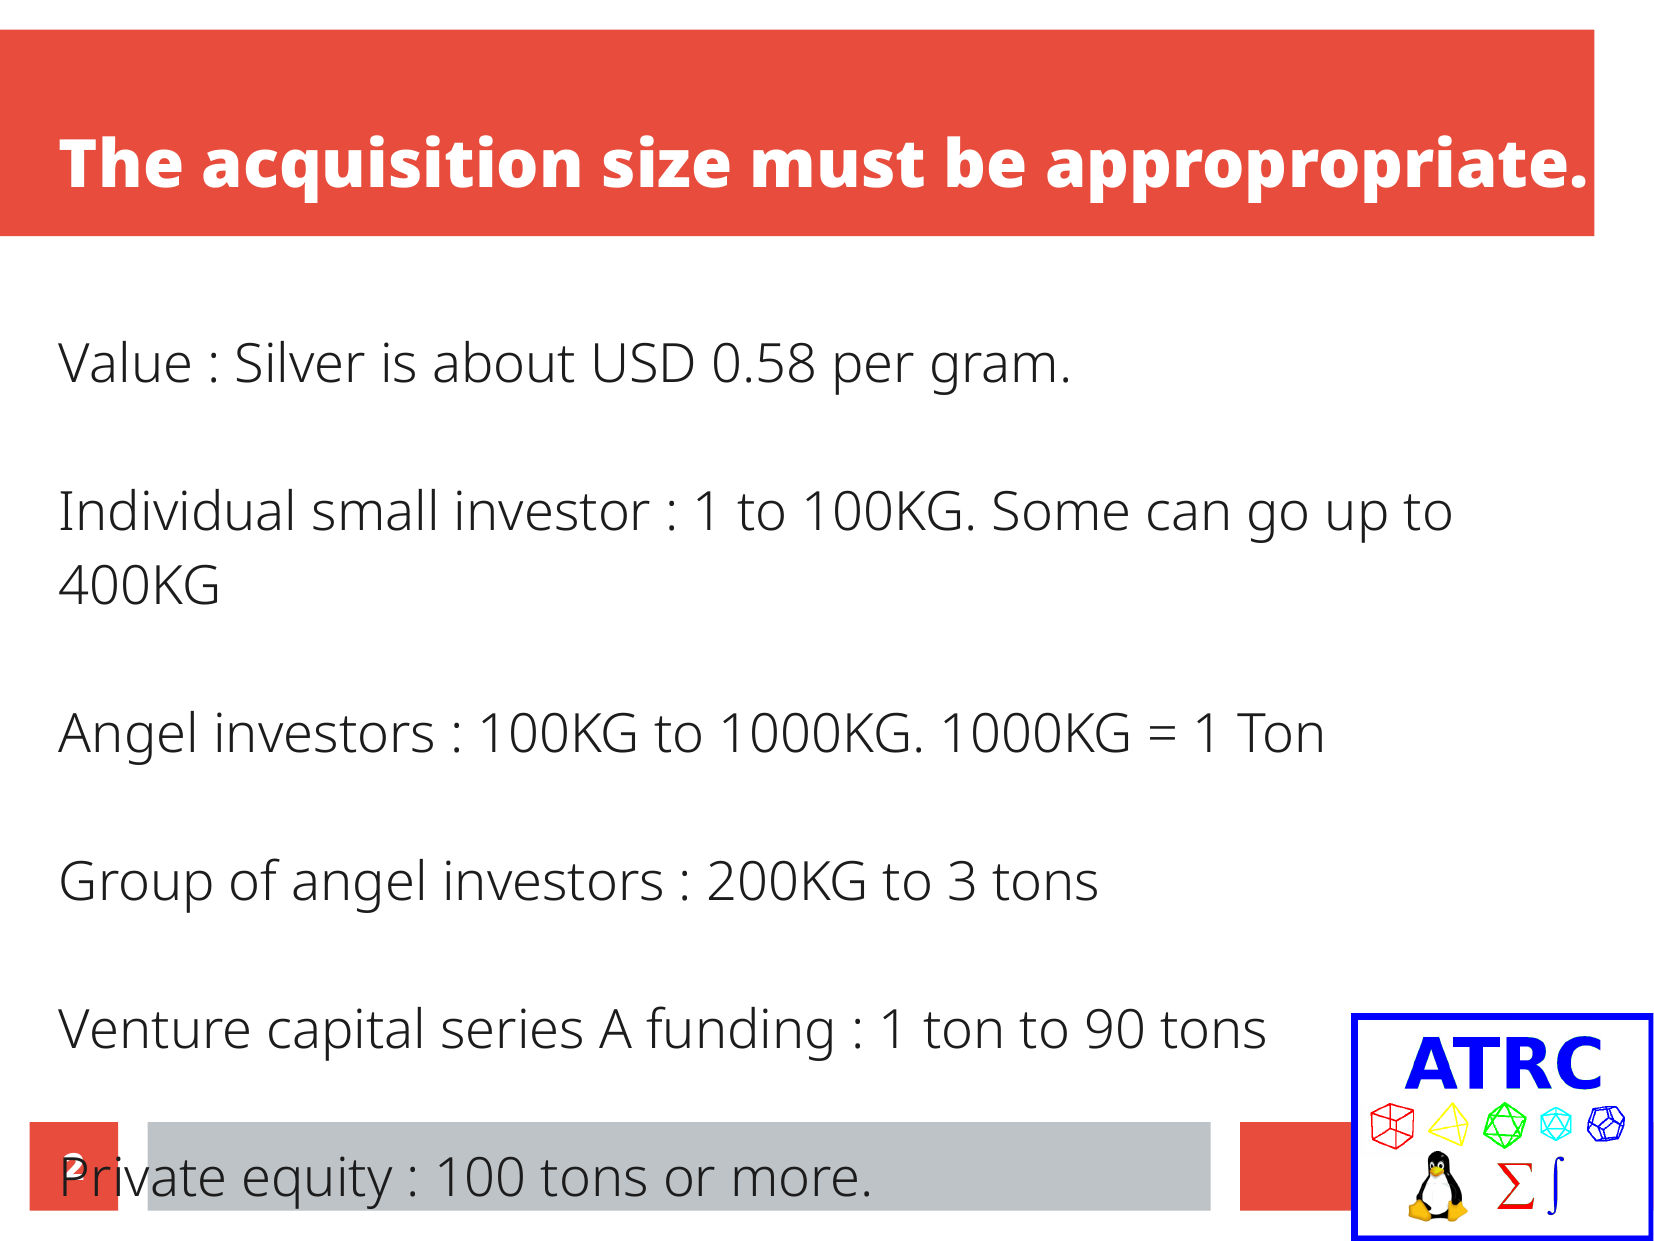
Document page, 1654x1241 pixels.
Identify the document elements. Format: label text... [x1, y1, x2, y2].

picture [1351, 1013, 1654, 1241]
title The acquisition size must be appropropriate. [59, 59, 1595, 207]
subtitle Value : Silver is about USD 0.58 per gram. Individual small investor : 1 to 100KG. Some can go up to 400KG Angel investors : 100KG to 1000KG. 1000KG = 1 Ton Group of angel investors : 200KG to 3 tons Venture capital series A funding : 1 ton to 90 tons Private equity : 100 tons or more. [59, 324, 1565, 1093]
